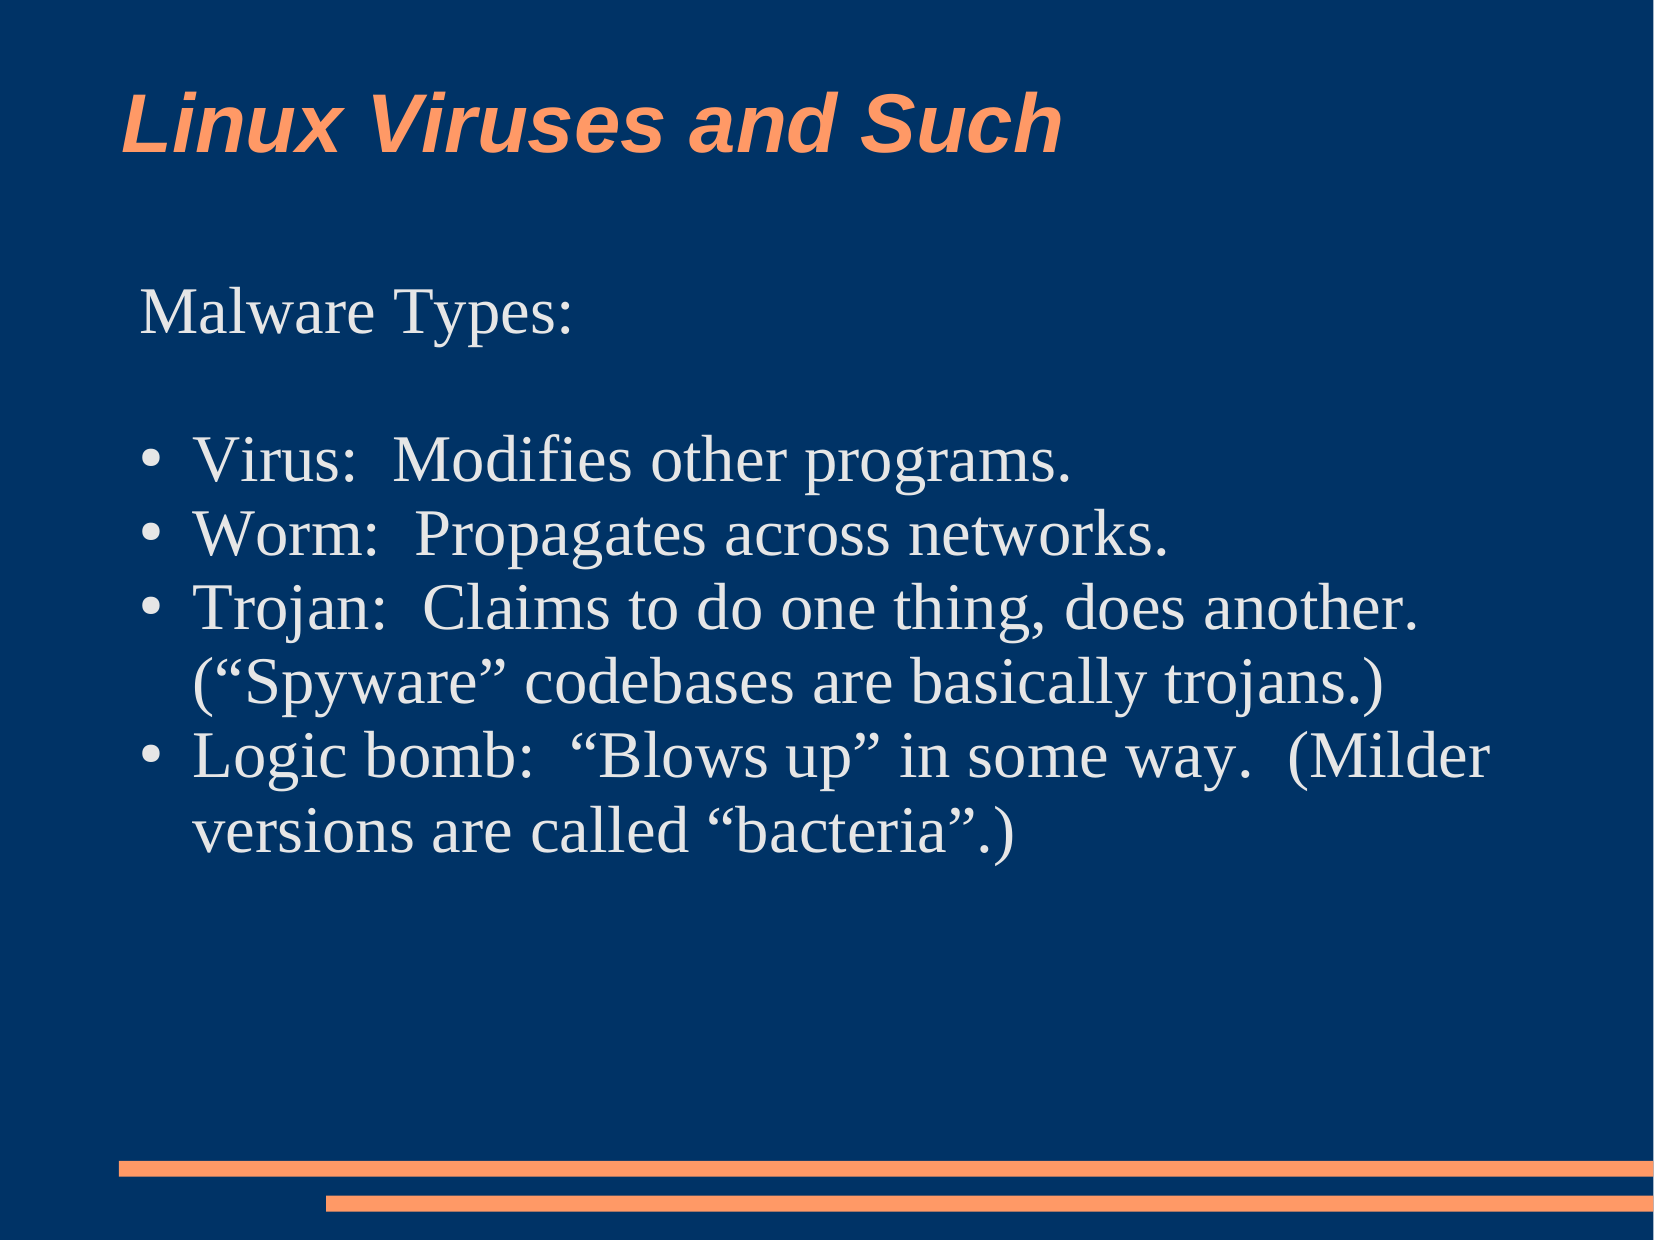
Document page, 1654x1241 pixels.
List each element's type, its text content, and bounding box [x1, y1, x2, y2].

list Malware Types: Virus: Modifies other programs. Worm: Propagates across networks. Trojan: Claims to do one thing, does another. (“Spyware” codebases are basically trojans.) Logic bomb: “Blows up” in some way. (Milder versions are called “bacteria”.) [121, 200, 1561, 1132]
title Linux Viruses and Such [121, 46, 1534, 200]
